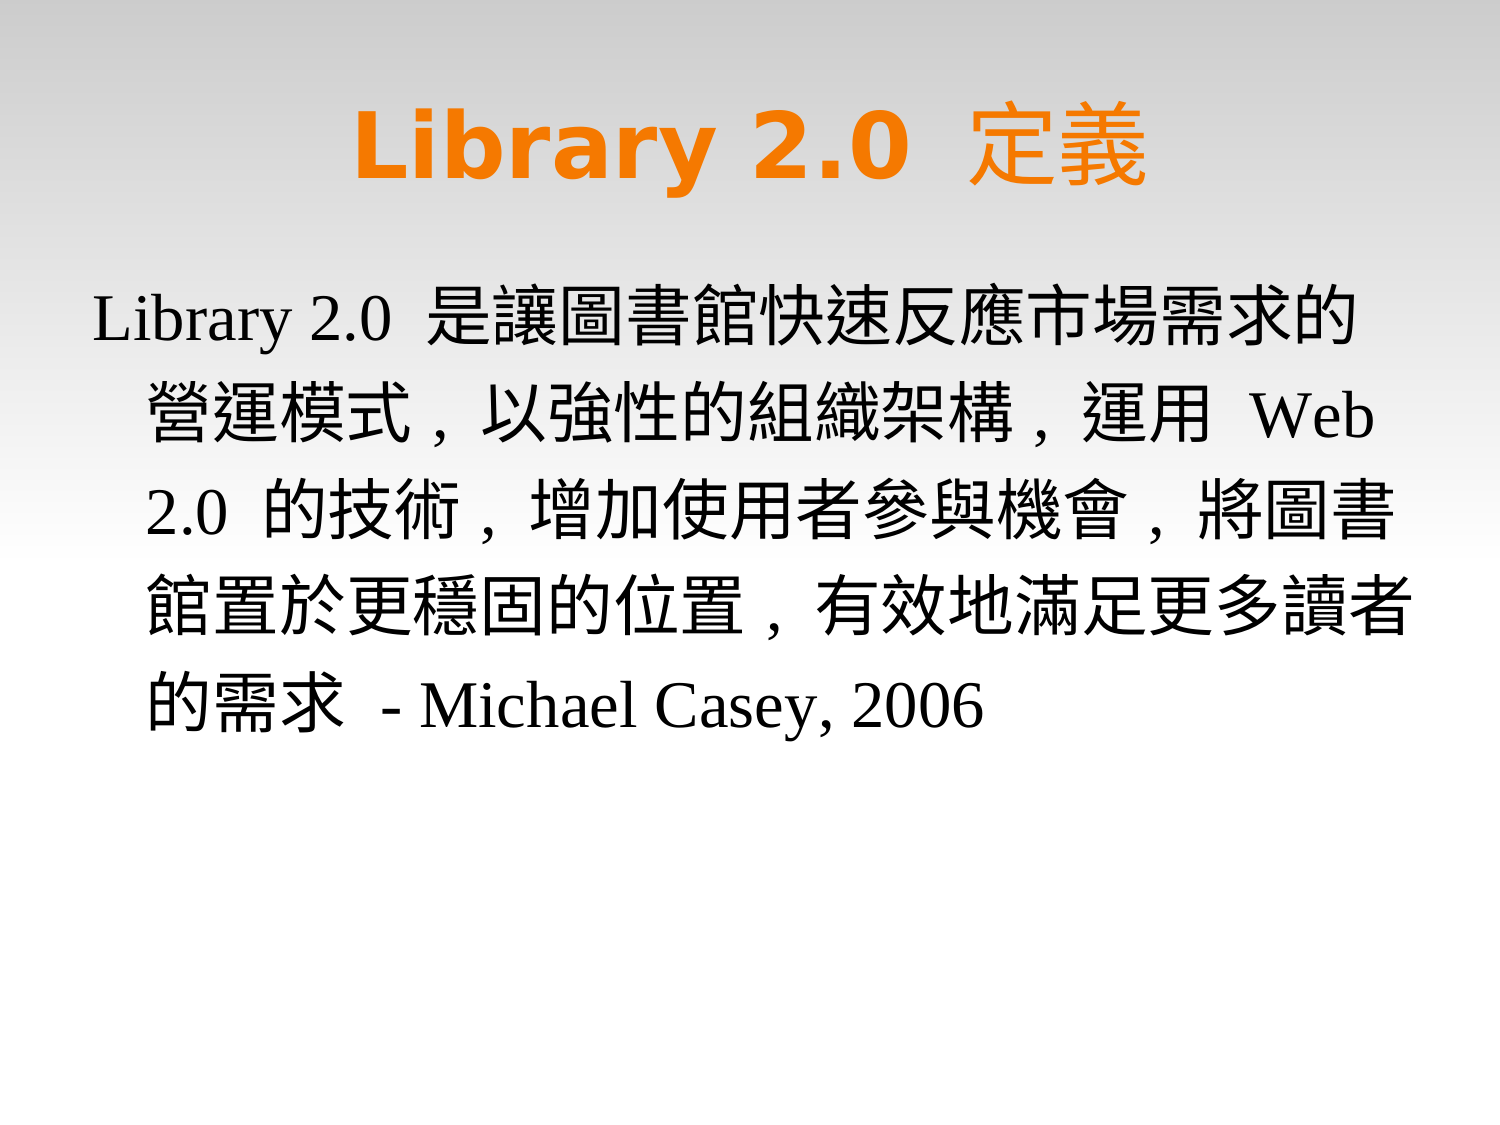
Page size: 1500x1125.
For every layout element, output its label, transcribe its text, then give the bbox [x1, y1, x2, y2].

list Library 2.0 是讓圖書館快速反應市場需求的營運模式, 以強性的組織架構, 運用 Web 2.0 的技術, 增加使用者參與機會, 將圖書館置於更穩固的位置, 有效地滿足更多讀者的需求 - Michael Casey, 2006 [75, 263, 1425, 1006]
title Library 2.0 定義 [75, 44, 1425, 233]
